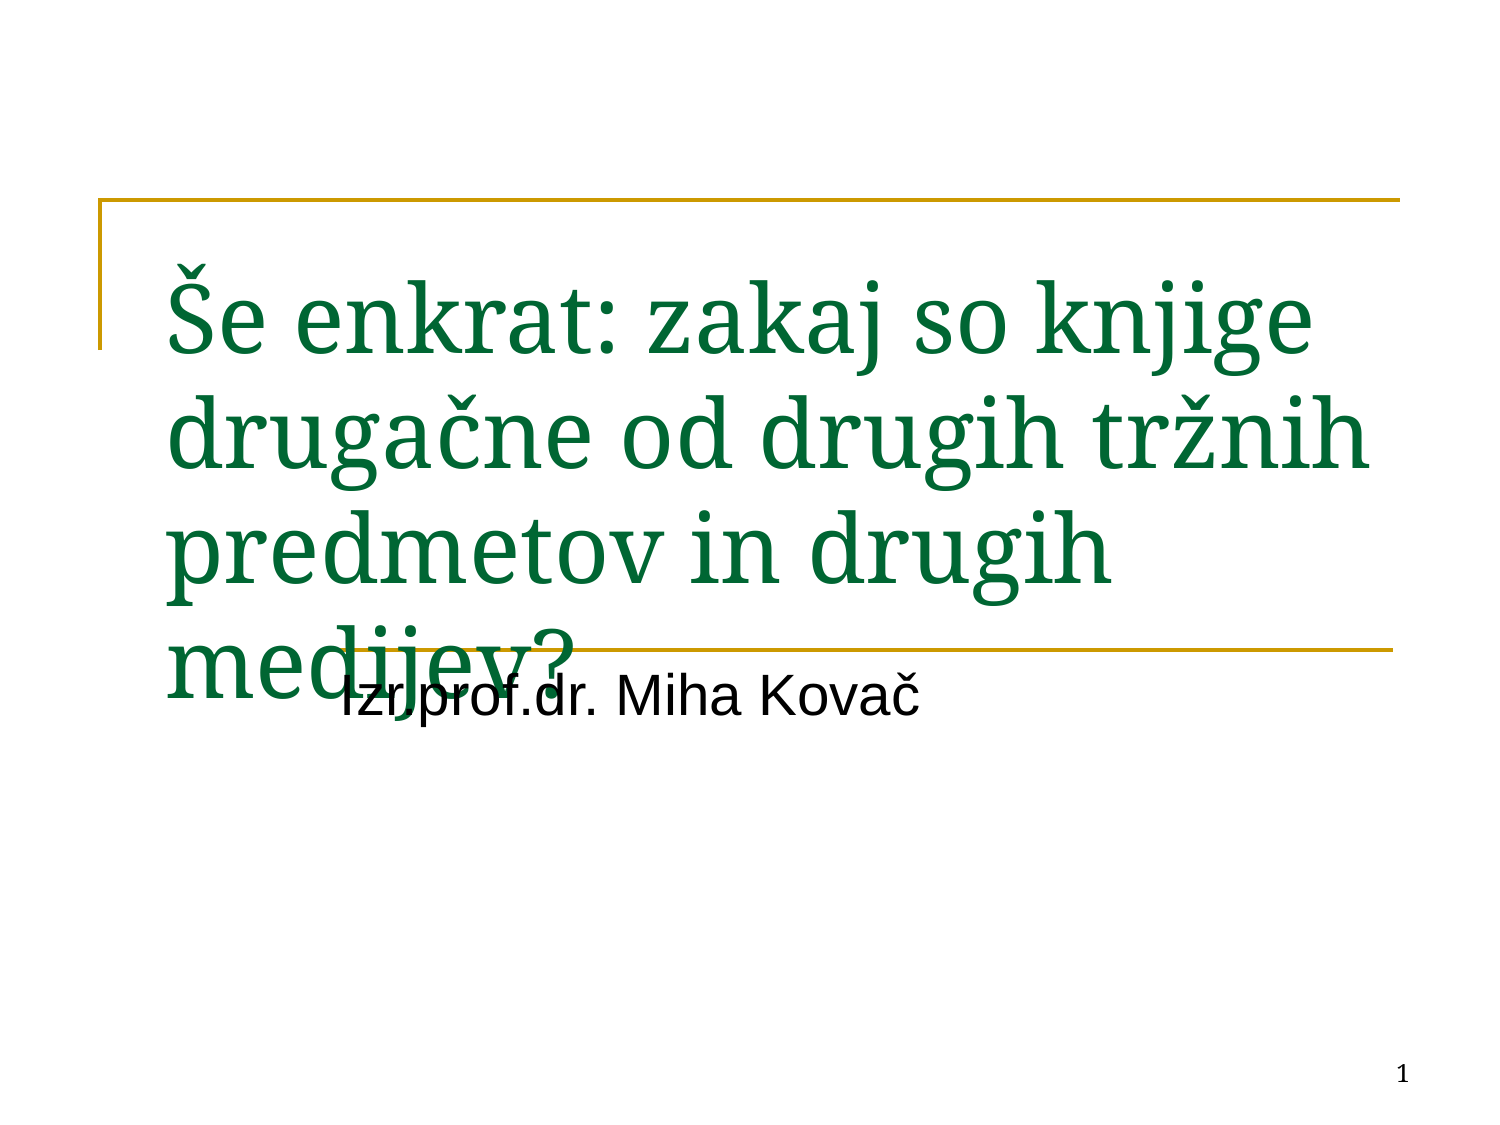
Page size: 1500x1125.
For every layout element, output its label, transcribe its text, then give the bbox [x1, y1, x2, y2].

text_box Izr.prof.dr. Miha Kovač [324, 650, 1401, 938]
text_box <number> [1074, 1024, 1426, 1100]
title Še enkrat: zakaj so knjige drugačne od drugih tržnih predmetov in drugih medijev? [149, 249, 1401, 610]
